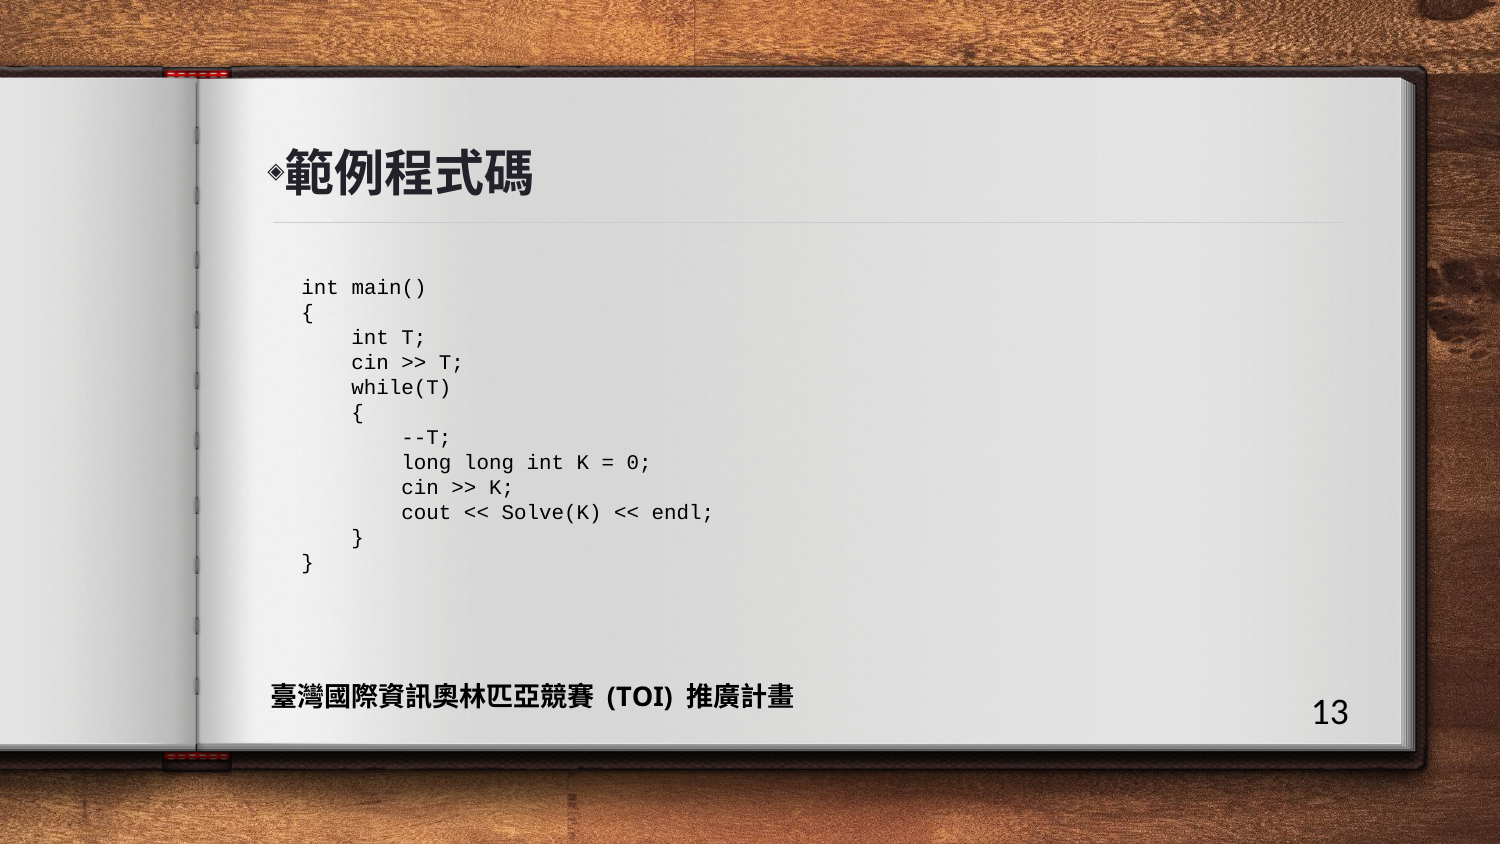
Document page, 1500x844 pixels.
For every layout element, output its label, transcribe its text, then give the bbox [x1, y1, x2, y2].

text_box [1295, 672, 1386, 737]
text_box int main() { int T; cin >> T; while(T) { --T; long long int K = 0; cin >> K; cout << Solve(K) << endl; } } [286, 241, 1106, 585]
list 範例程式碼 [252, 126, 1194, 226]
